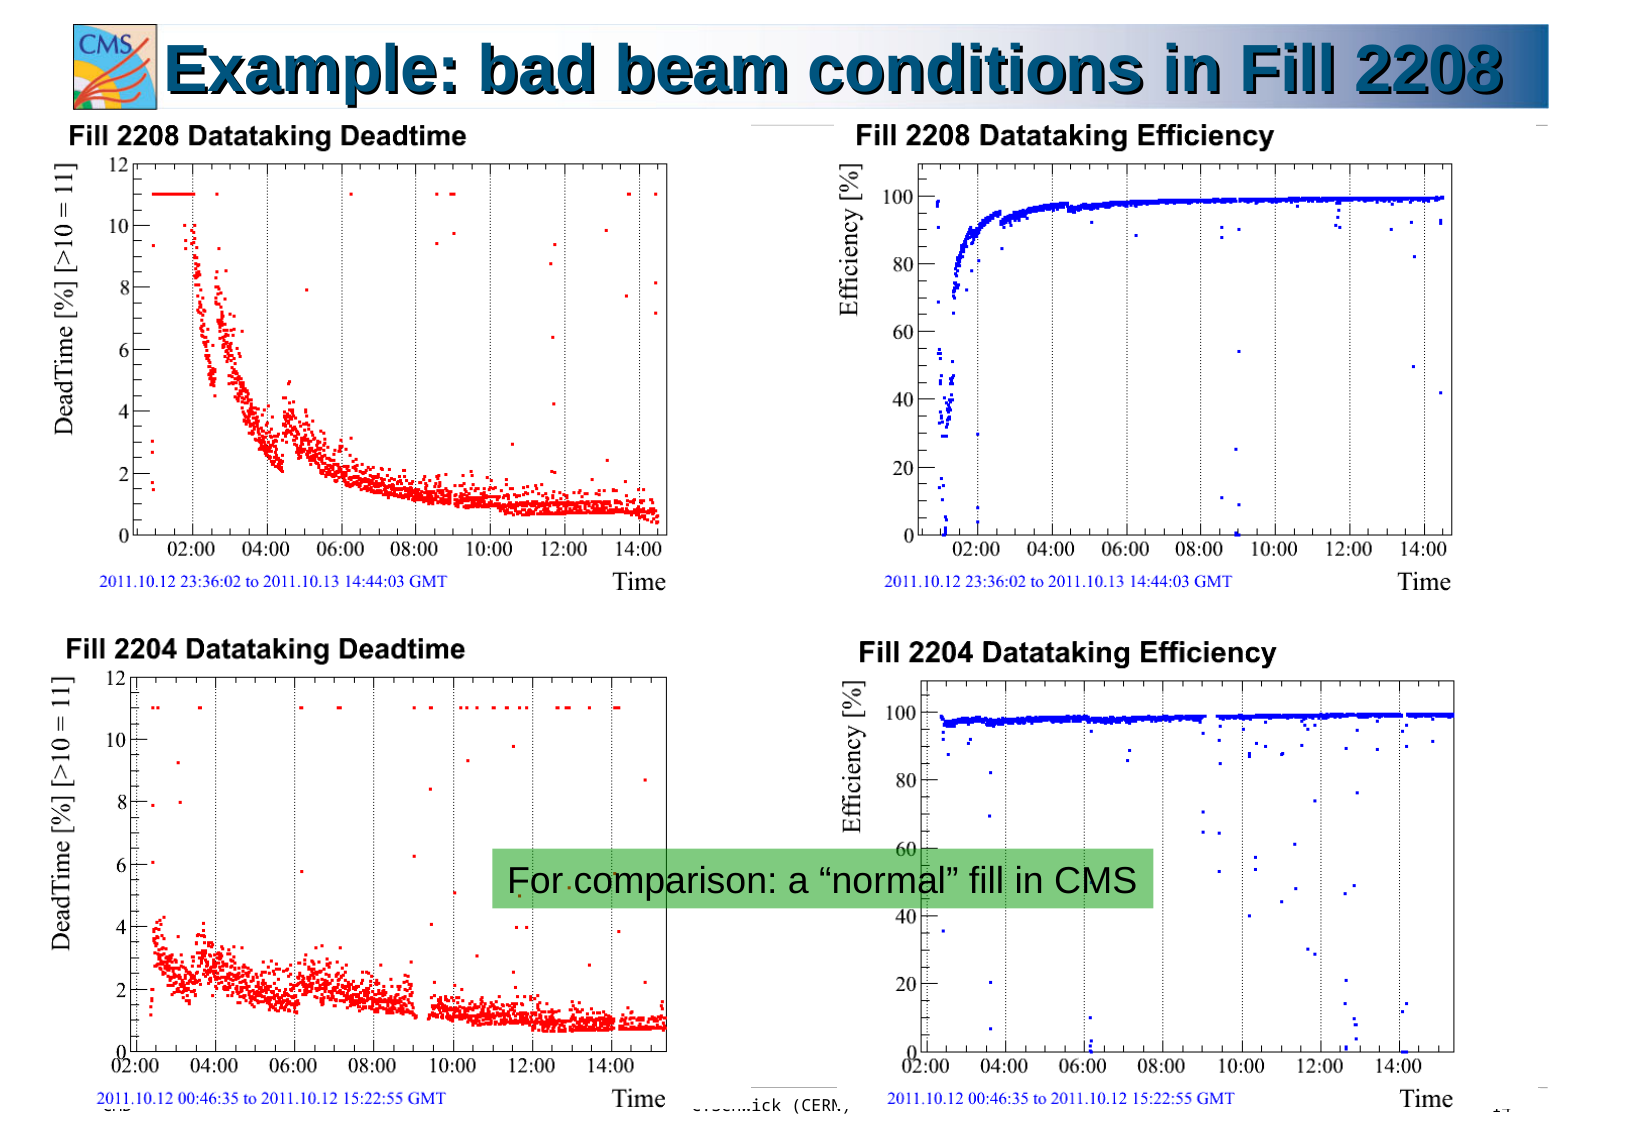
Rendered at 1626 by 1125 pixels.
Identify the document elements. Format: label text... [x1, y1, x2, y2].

picture [1516, 24, 1551, 110]
picture [834, 116, 1536, 592]
picture [49, 116, 751, 592]
picture [72, 24, 152, 110]
picture [46, 629, 751, 1109]
picture [837, 633, 1538, 1109]
text_box For comparison: a “normal” fill in CMS [492, 848, 1154, 909]
title Example: bad beam conditions in Fill 2208 [152, 21, 1516, 117]
